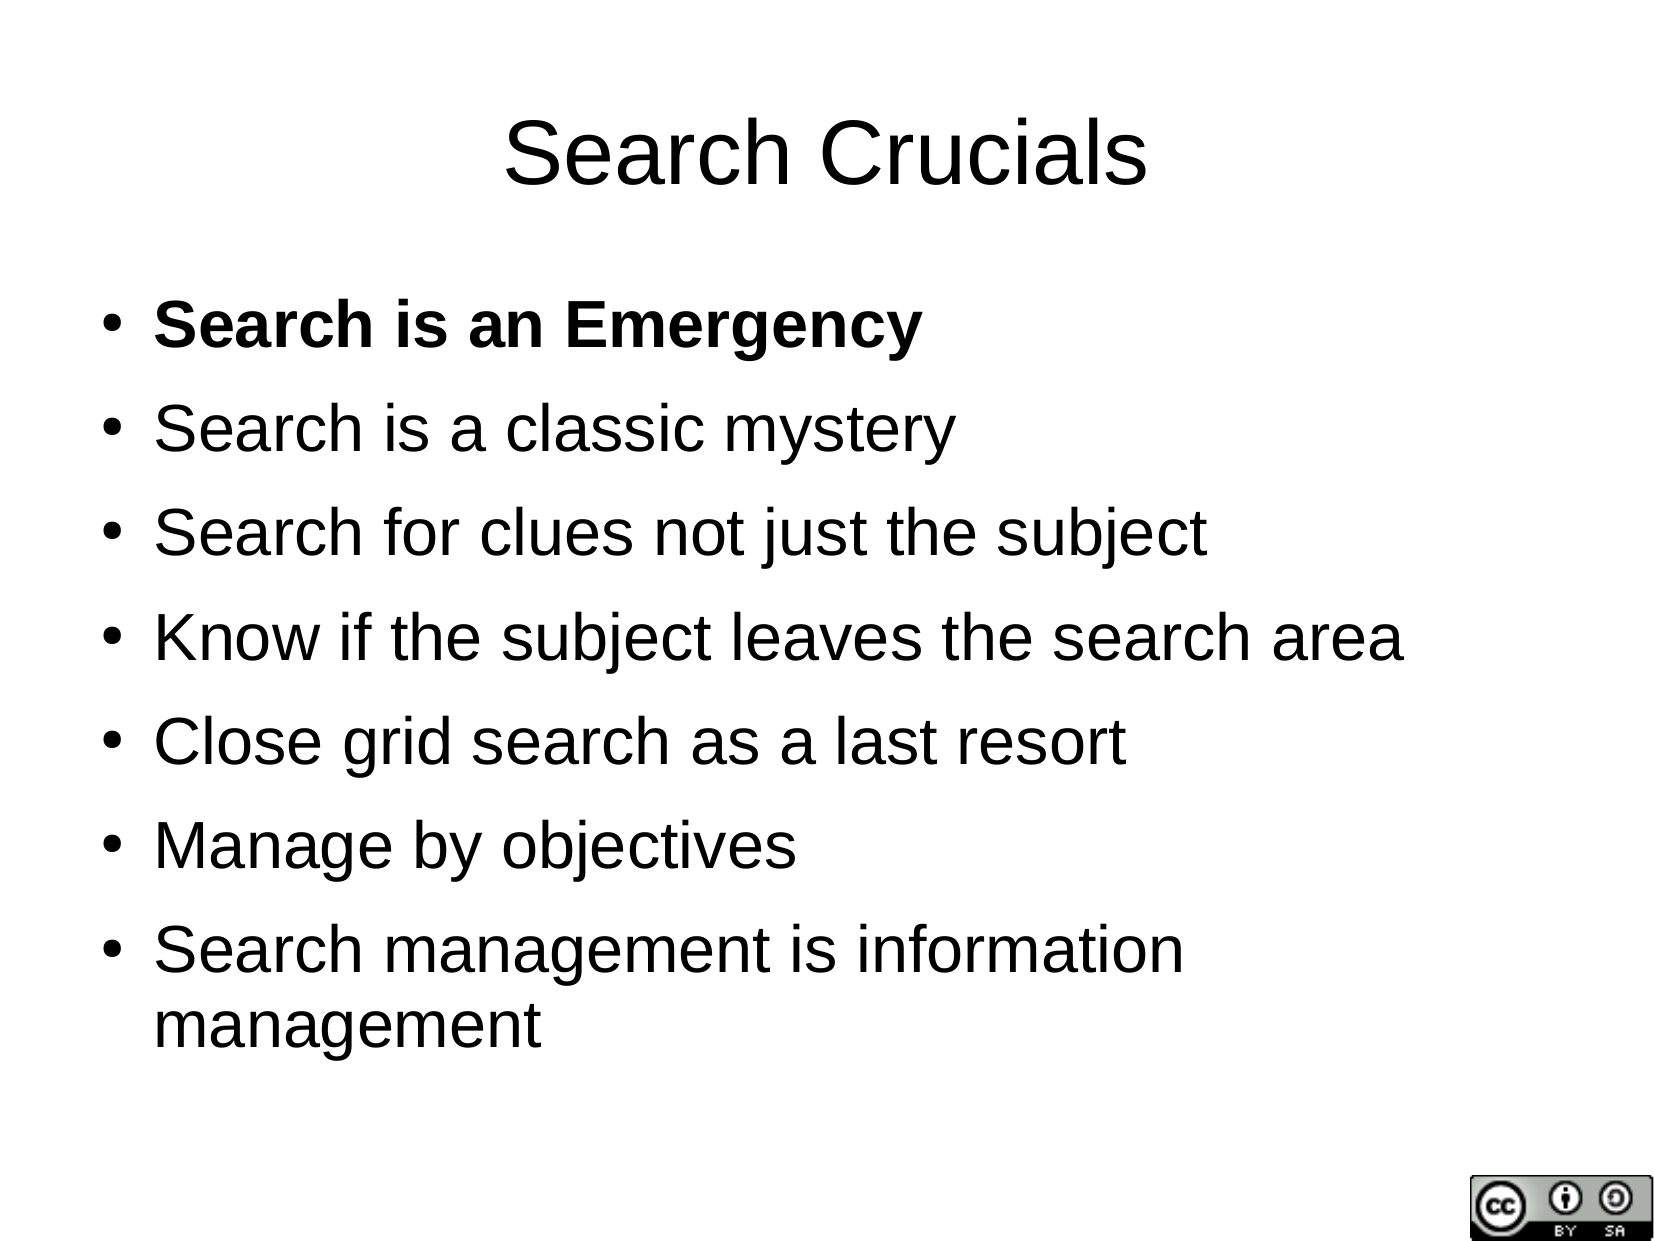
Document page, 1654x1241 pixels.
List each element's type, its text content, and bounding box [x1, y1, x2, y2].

list Search is an Emergency Search is a classic mystery Search for clues not just the subject Know if the subject leaves the search area Close grid search as a last resort Manage by objectives Search management is information management [82, 286, 1571, 1172]
picture [1470, 1175, 1654, 1241]
title Search Crucials [82, 49, 1571, 257]
